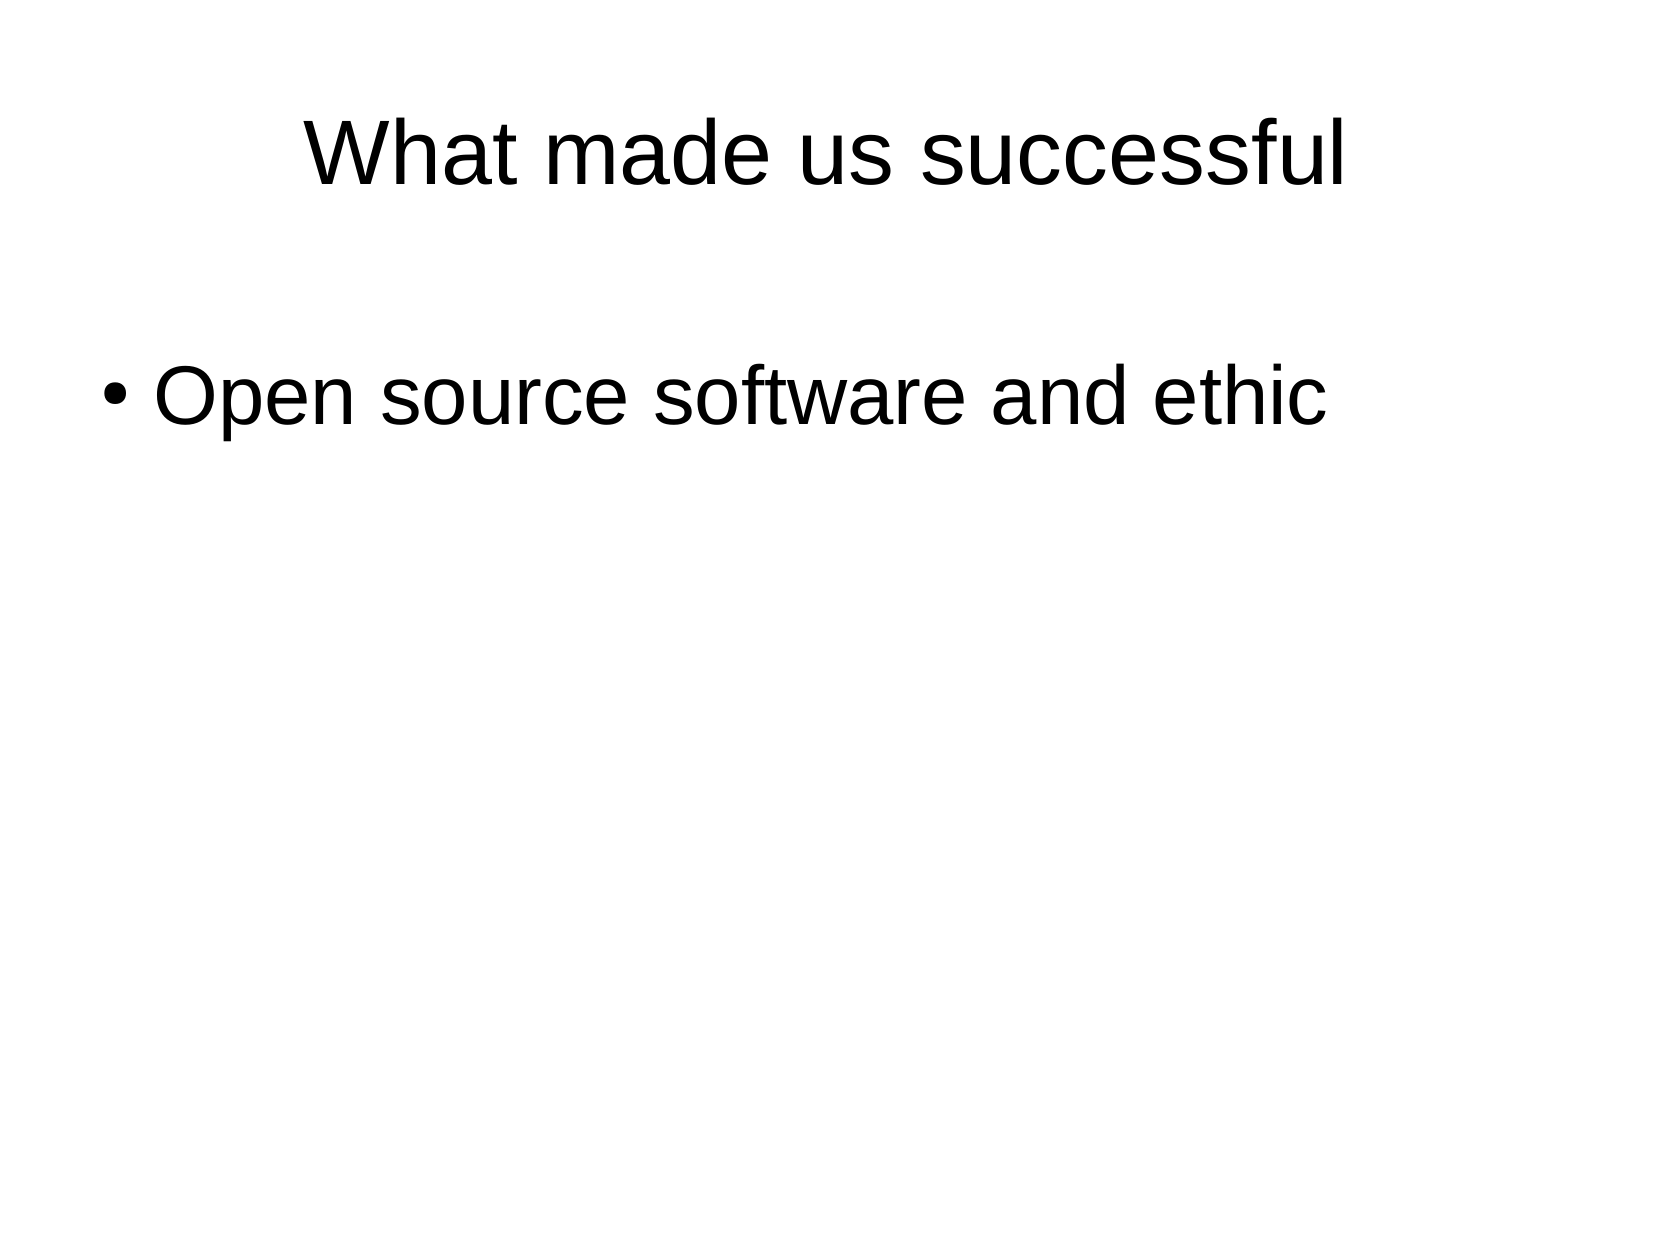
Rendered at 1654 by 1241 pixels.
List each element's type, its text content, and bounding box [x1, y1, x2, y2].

title What made us successful [82, 49, 1571, 257]
list Open source software and ethic [82, 349, 1571, 1168]
